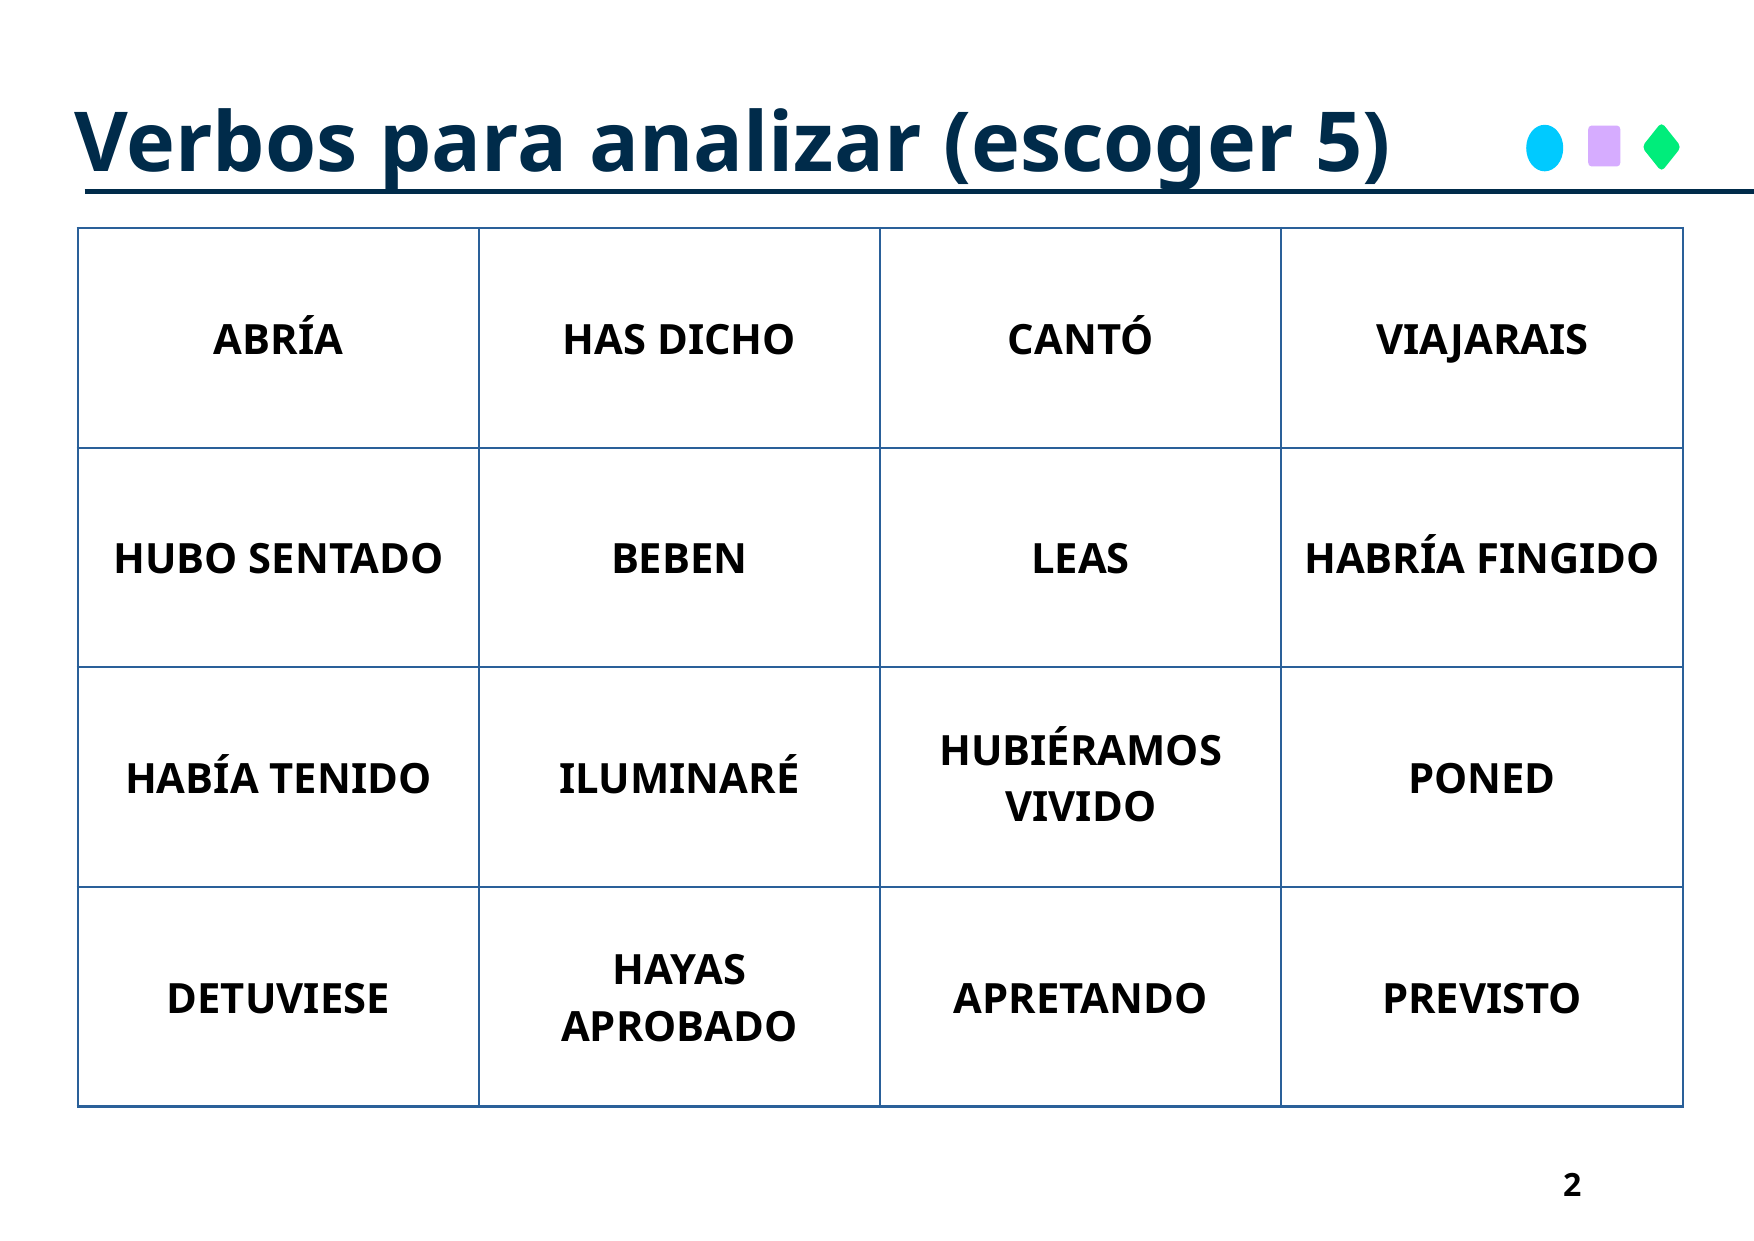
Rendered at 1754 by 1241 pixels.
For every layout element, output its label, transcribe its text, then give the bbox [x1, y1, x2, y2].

table_header HAS DICHO [480, 229, 879, 447]
table_cell ILUMINARÉ [480, 668, 879, 886]
table_cell HUBIÉRAMOS VIVIDO [881, 668, 1280, 886]
table_cell LEAS [881, 449, 1280, 666]
table_cell HABÍA TENIDO [79, 668, 478, 886]
table_cell DETUVIESE [79, 888, 478, 1105]
table_cell APRETANDO [881, 888, 1280, 1105]
table_cell PONED [1282, 668, 1682, 886]
table_cell BEBEN [480, 449, 879, 666]
title Verbos para analizar (escoger 5) [74, 2, 1528, 196]
table_cell PREVISTO [1282, 888, 1682, 1105]
table_header CANTÓ [881, 229, 1280, 447]
table_cell HUBO SENTADO [79, 449, 478, 666]
table_cell HAYAS APROBADO [480, 888, 879, 1105]
table_header ABRÍA [79, 229, 478, 447]
table_cell HABRÍA FINGIDO [1282, 449, 1682, 666]
table_header VIAJARAIS [1282, 229, 1682, 447]
